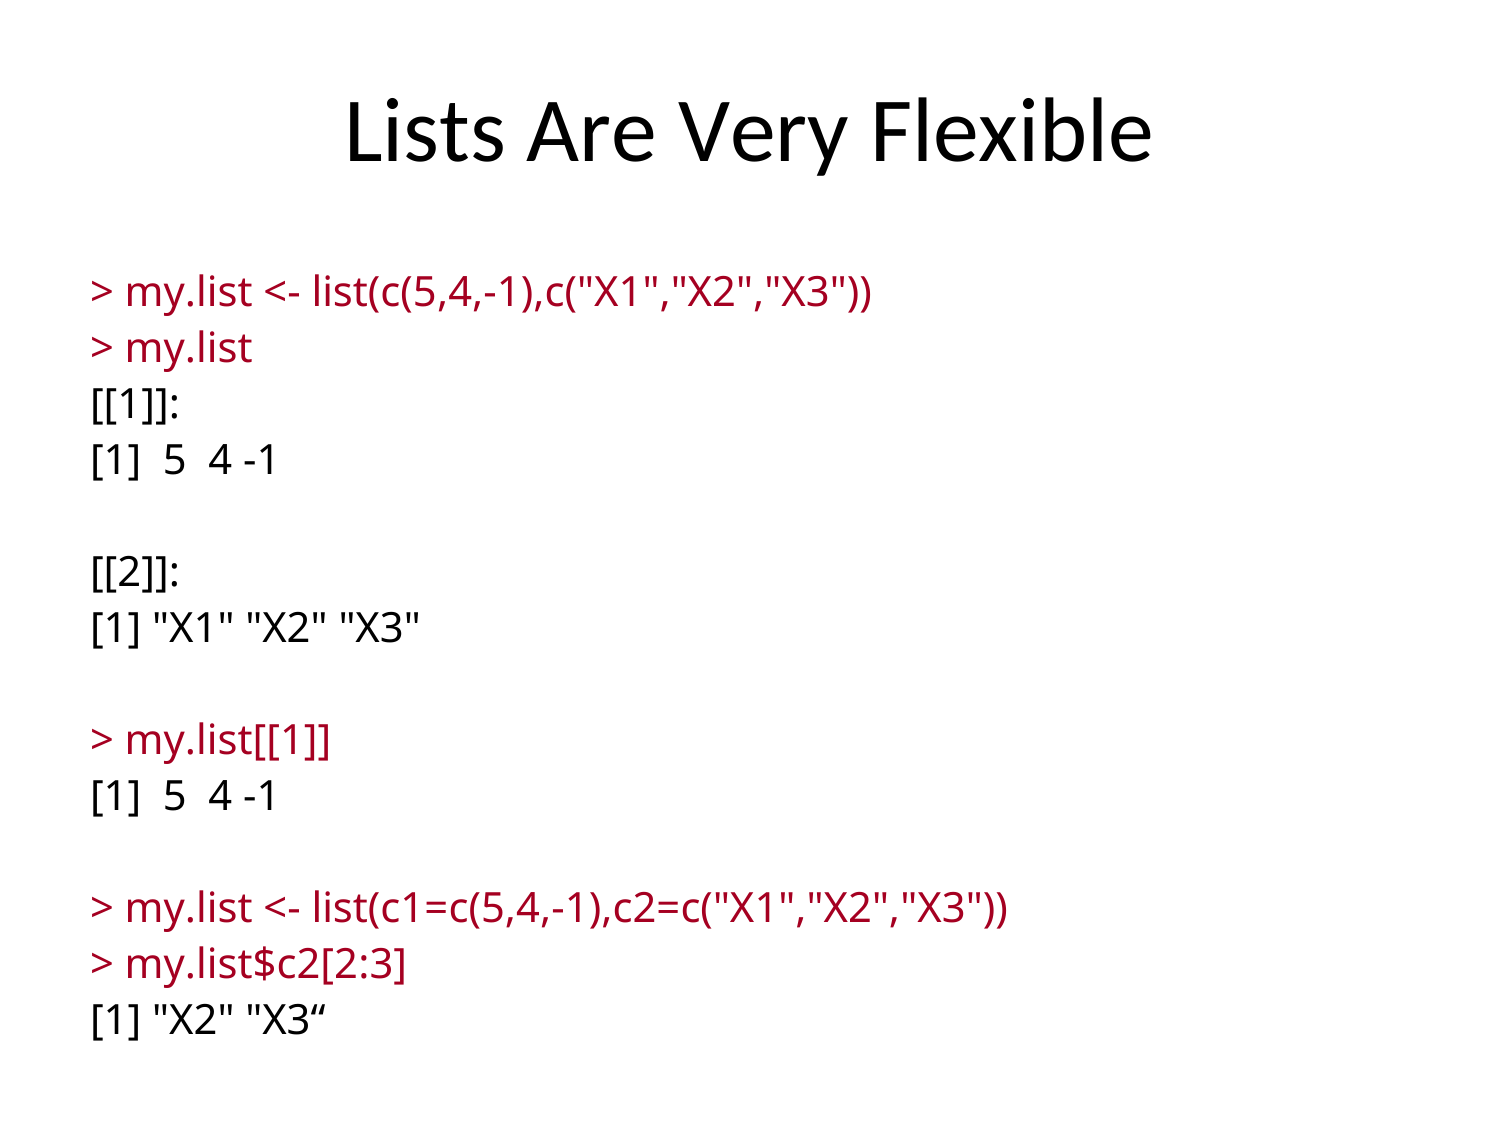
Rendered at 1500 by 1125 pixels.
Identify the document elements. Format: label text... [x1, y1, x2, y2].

title Lists Are Very Flexible [75, 45, 1426, 233]
list > my.list <- list(c(5,4,-1),c("X1","X2","X3")) > my.list [[1]]: [1] 5 4 -1 [[2]]: [1] "X1" "X2" "X3" > my.list[[1]] [1] 5 4 -1 > my.list <- list(c1=c(5,4,-1),c2=c("X1","X2","X3")) > my.list$c2[2:3] [1] "X2" "X3“ [75, 262, 1426, 1006]
